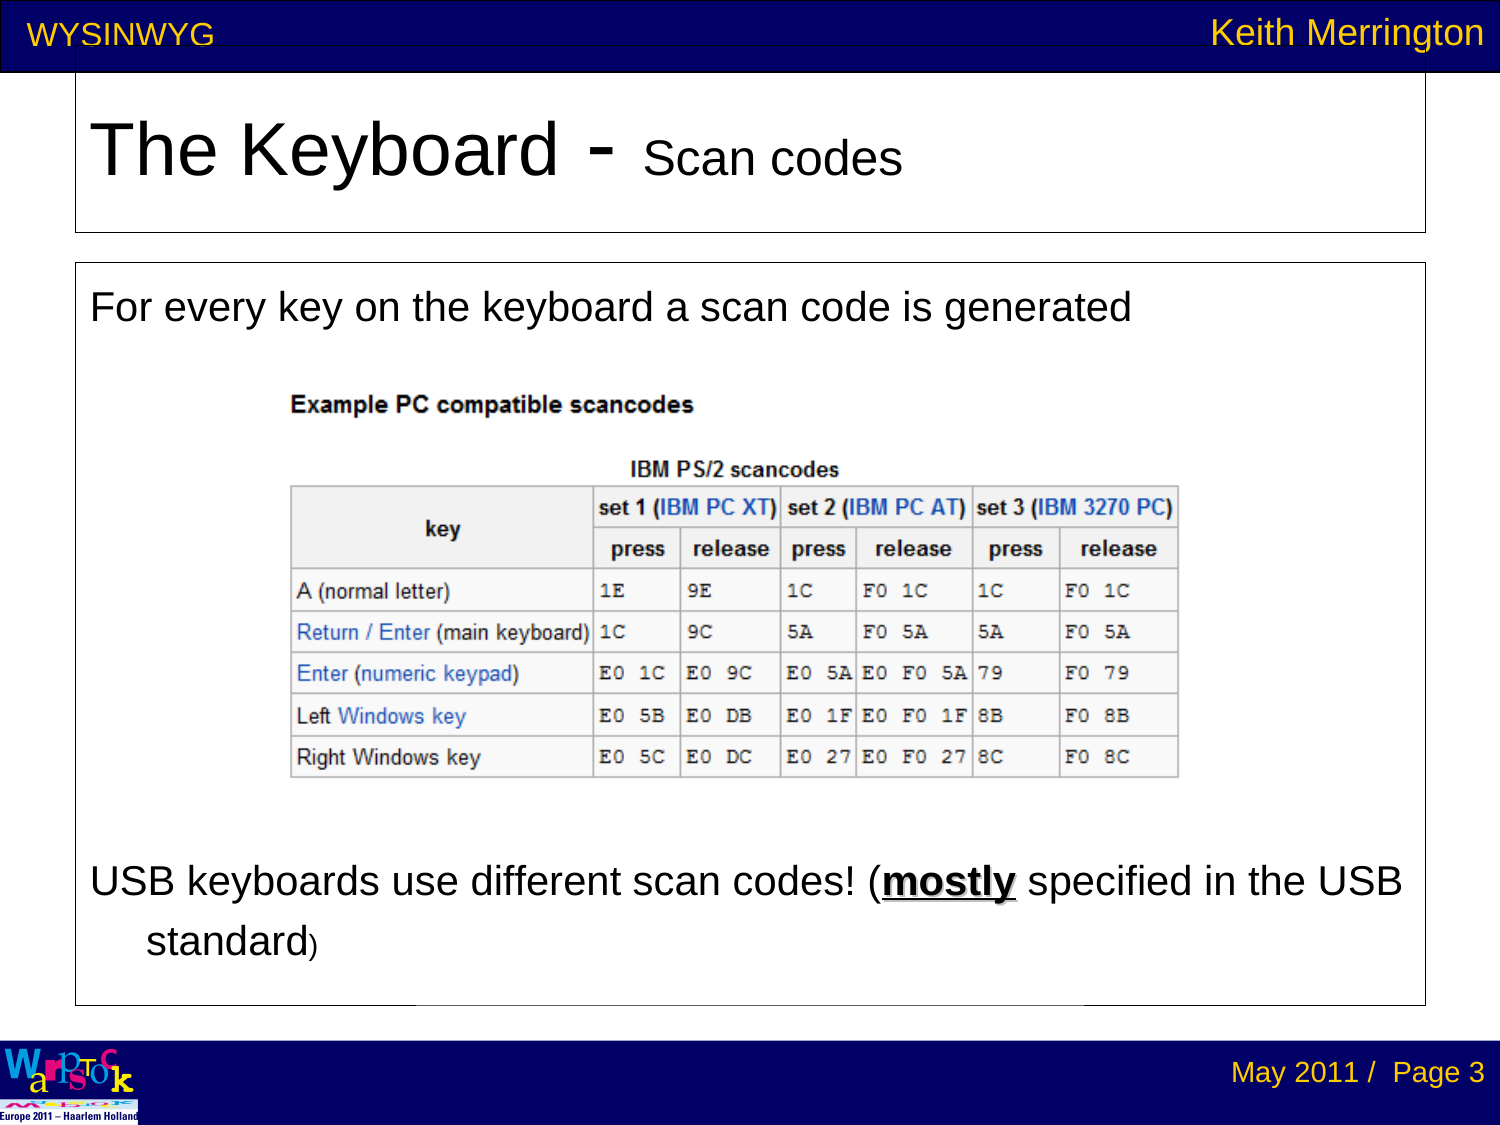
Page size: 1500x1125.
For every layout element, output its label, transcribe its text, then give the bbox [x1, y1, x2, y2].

title The Keyboard - Scan codes [75, 45, 1426, 233]
list For every key on the keyboard a scan code is generated USB keyboards use different scan codes! (mostly specified in the USB standard) [75, 262, 1426, 1006]
chart [284, 382, 1263, 793]
picture [0, 1042, 138, 1125]
